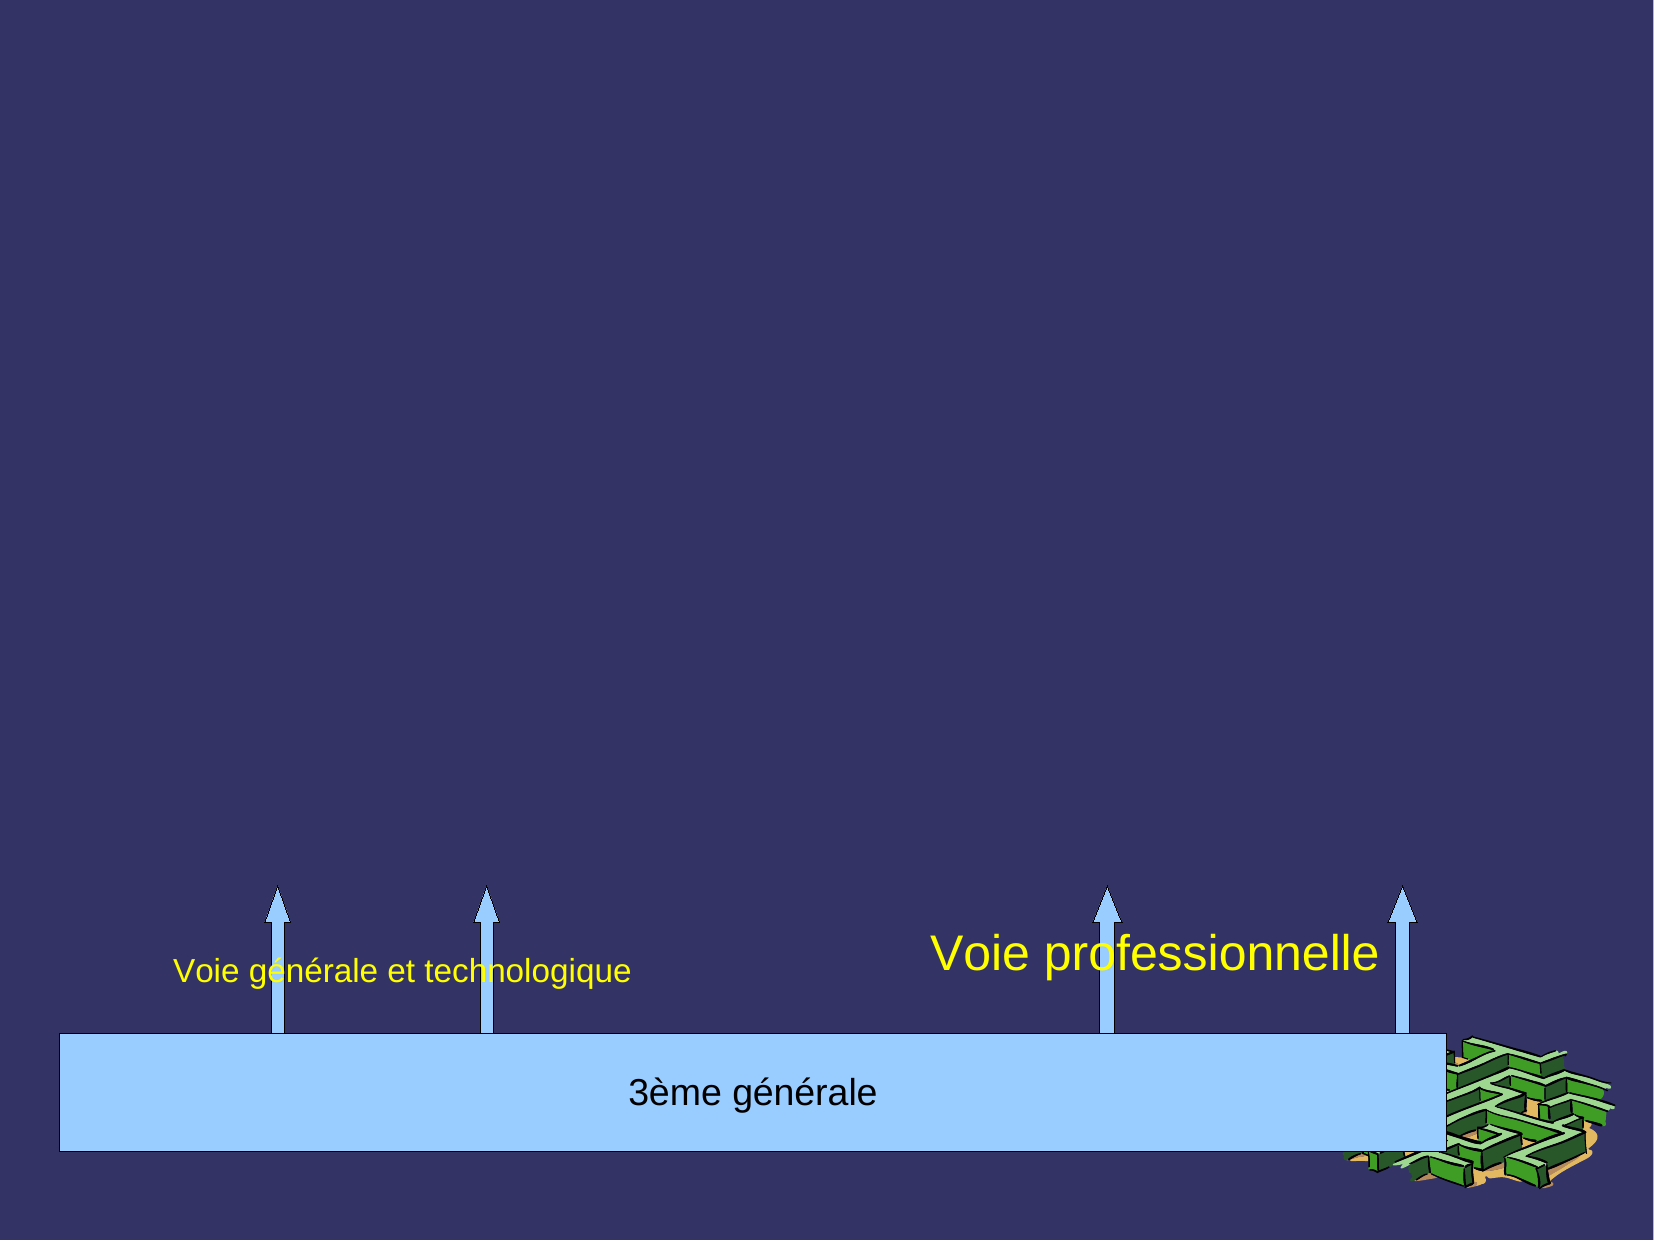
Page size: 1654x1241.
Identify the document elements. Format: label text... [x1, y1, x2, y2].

text_box [1099, 1004, 1115, 1034]
text_box Voie professionnelle [915, 917, 1407, 1004]
text_box Voie générale et technologique [158, 944, 650, 1032]
text_box [1390, 885, 1418, 1034]
text_box 3ème générale [59, 1033, 1447, 1152]
text_box [1094, 885, 1120, 917]
text_box [264, 885, 291, 944]
text_box [473, 885, 500, 944]
